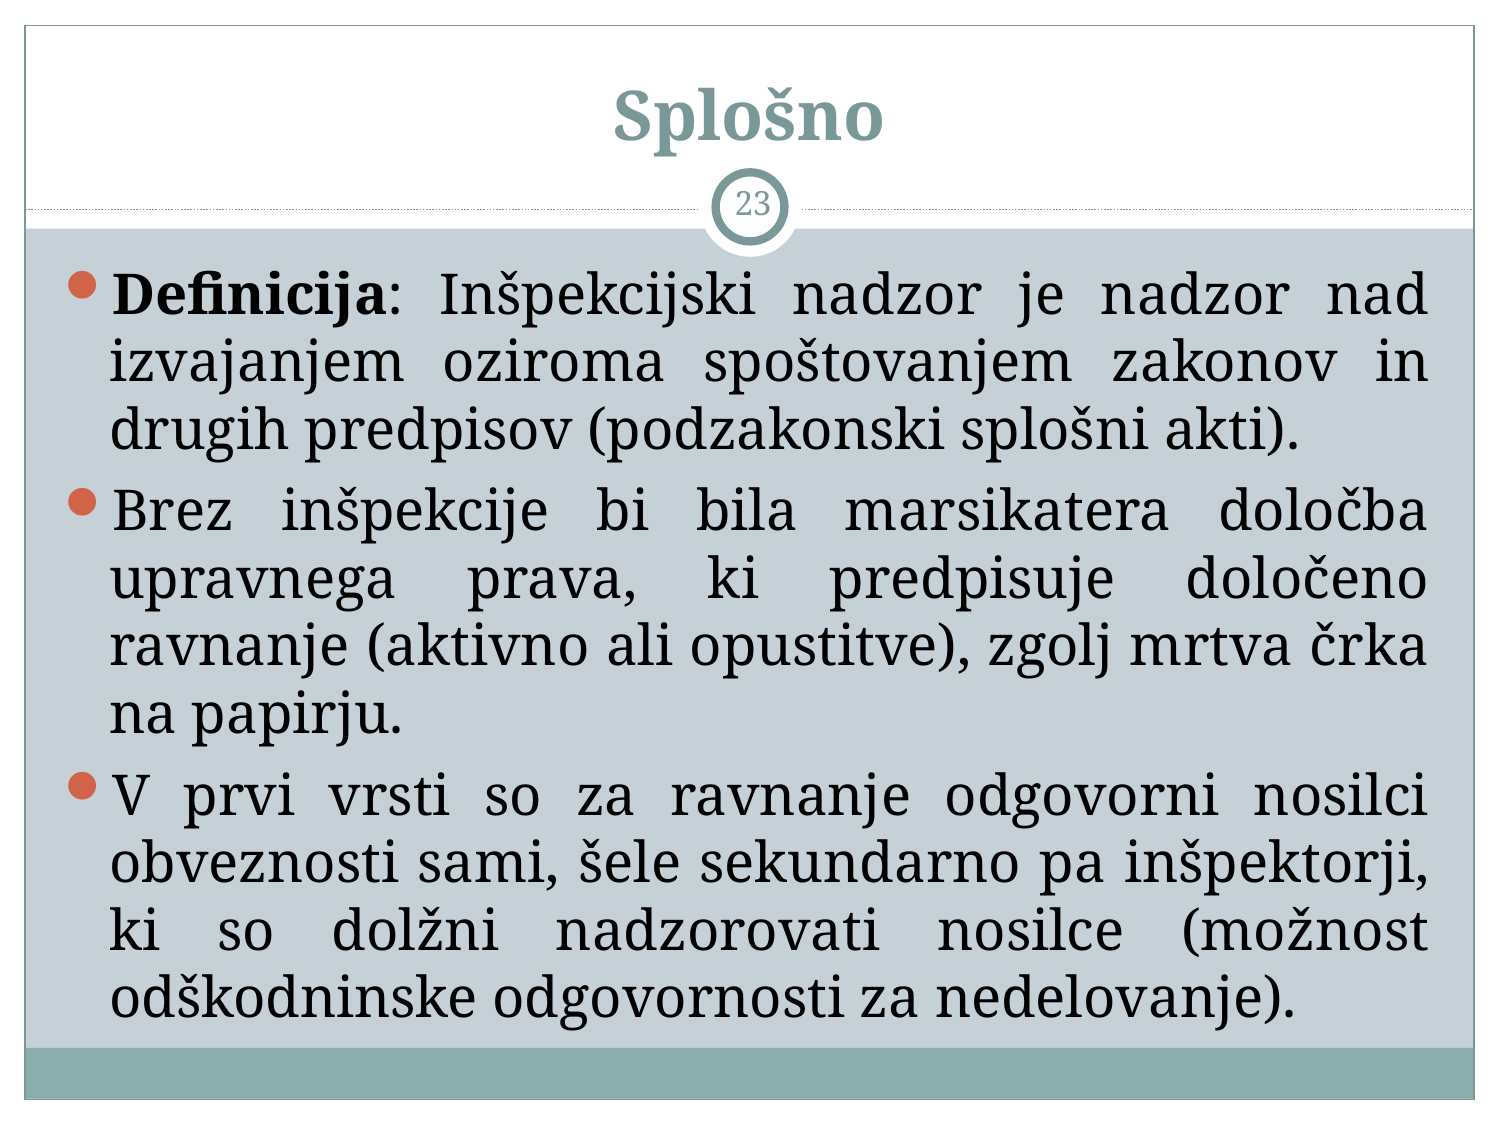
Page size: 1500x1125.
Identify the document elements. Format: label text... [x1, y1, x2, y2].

text_box <number> [715, 168, 791, 241]
list Definicija: Inšpekcijski nadzor je nadzor nad izvajanjem oziroma spoštovanjem zakonov in drugih predpisov (podzakonski splošni akti). Brez inšpekcije bi bila marsikatera določba upravnega prava, ki predpisuje določeno ravnanje (aktivno ali opustitve), zgolj mrtva črka na papirju. V prvi vrsti so za ravnanje odgovorni nosilci obveznosti sami, šele sekundarno pa inšpektorji, ki so dolžni nadzorovati nosilce (možnost odškodninske odgovornosti za nedelovanje). [49, 250, 1445, 1071]
title Splošno [49, 37, 1450, 162]
